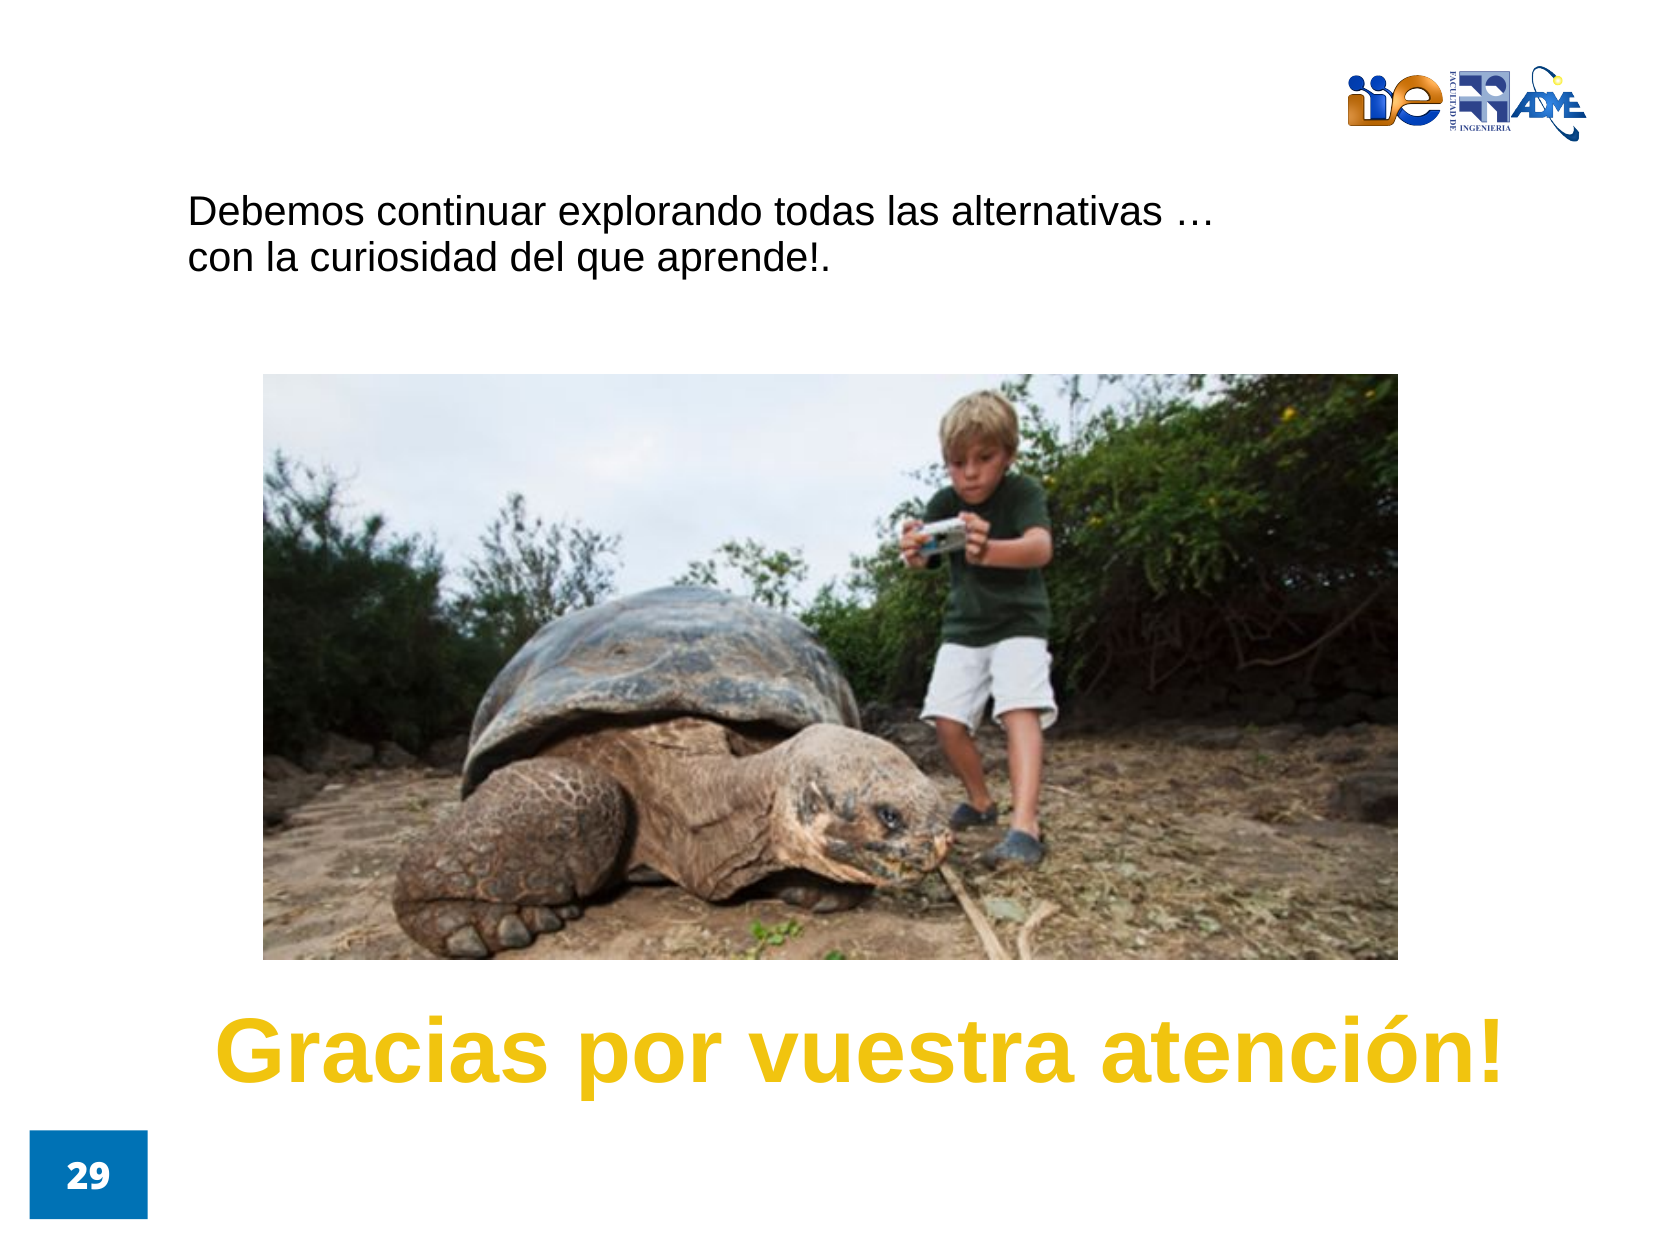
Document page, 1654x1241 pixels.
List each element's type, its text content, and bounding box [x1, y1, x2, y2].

picture [1450, 66, 1589, 143]
text_box Gracias por vuestra atención! [199, 991, 1524, 1131]
picture [1348, 75, 1443, 126]
picture [263, 374, 1398, 960]
text_box Debemos continuar explorando todas las alternativas … con la curiosidad del que aprende!. [172, 180, 1293, 330]
